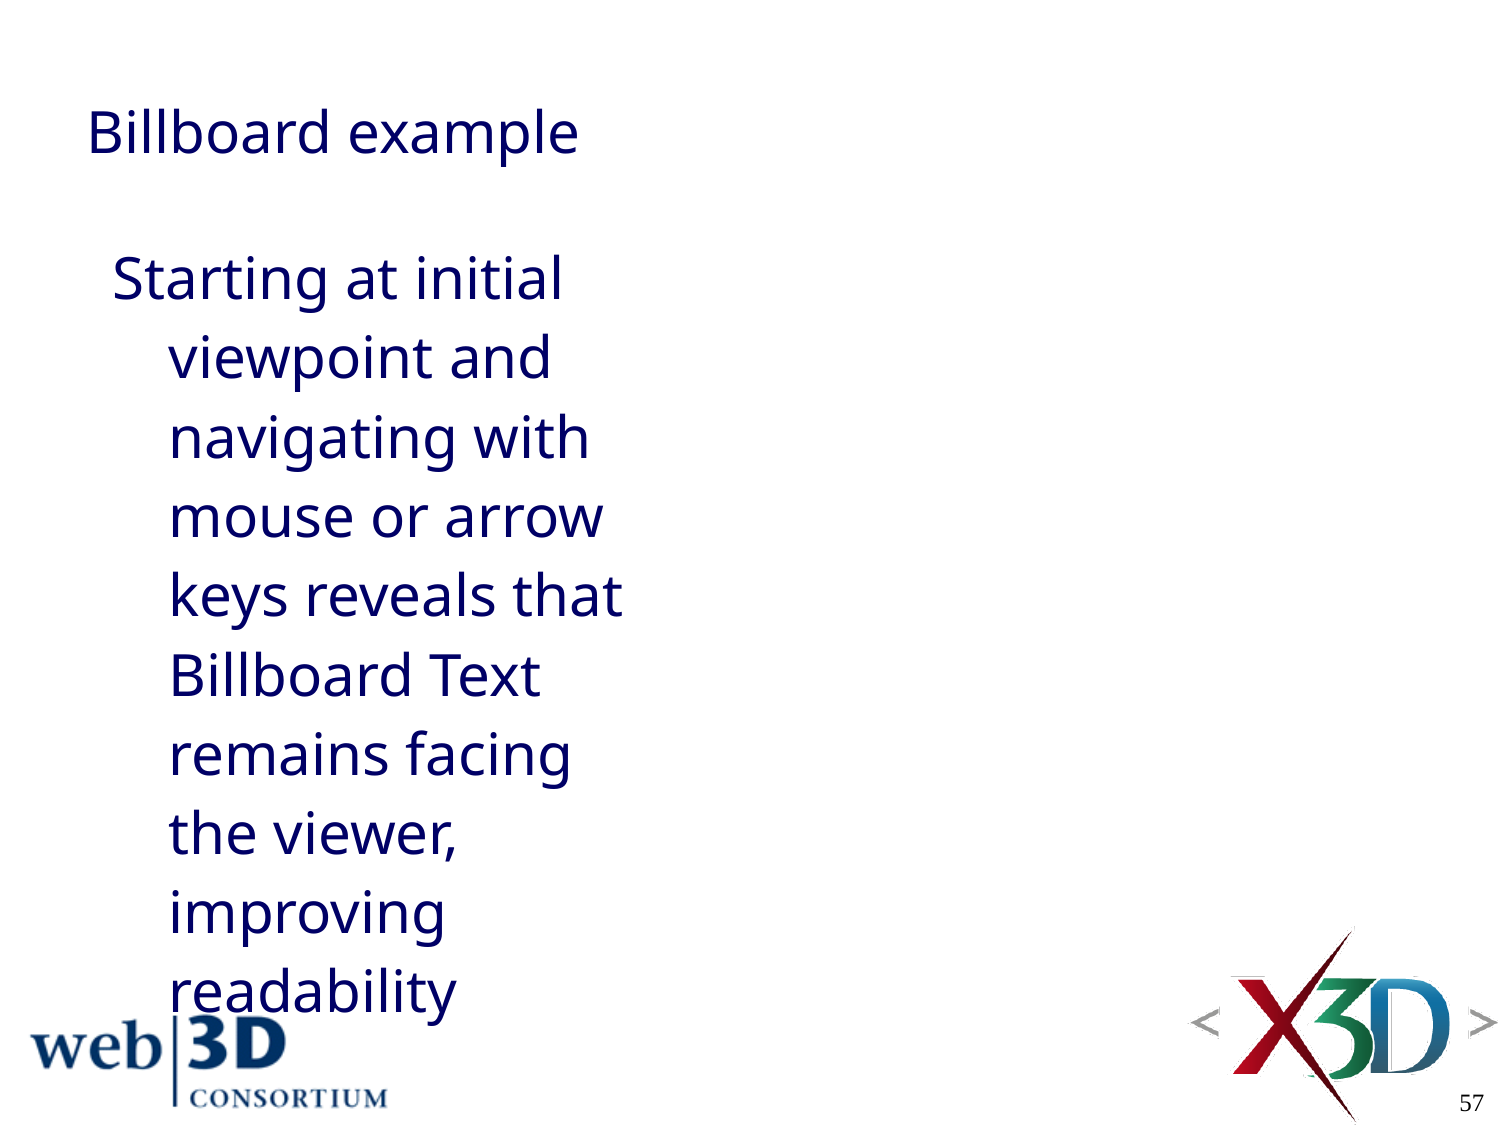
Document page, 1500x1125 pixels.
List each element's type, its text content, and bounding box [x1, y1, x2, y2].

list Starting at initial viewpoint and navigating with mouse or arrow keys reveals that Billboard Text remains facing the viewer, improving readability [112, 237, 637, 986]
picture [335, 998, 352, 1008]
picture [12, 998, 413, 1118]
picture [300, 998, 315, 1008]
picture [637, 0, 1500, 1125]
title Billboard example [71, 37, 597, 226]
picture [266, 998, 283, 1008]
picture [232, 998, 247, 1008]
